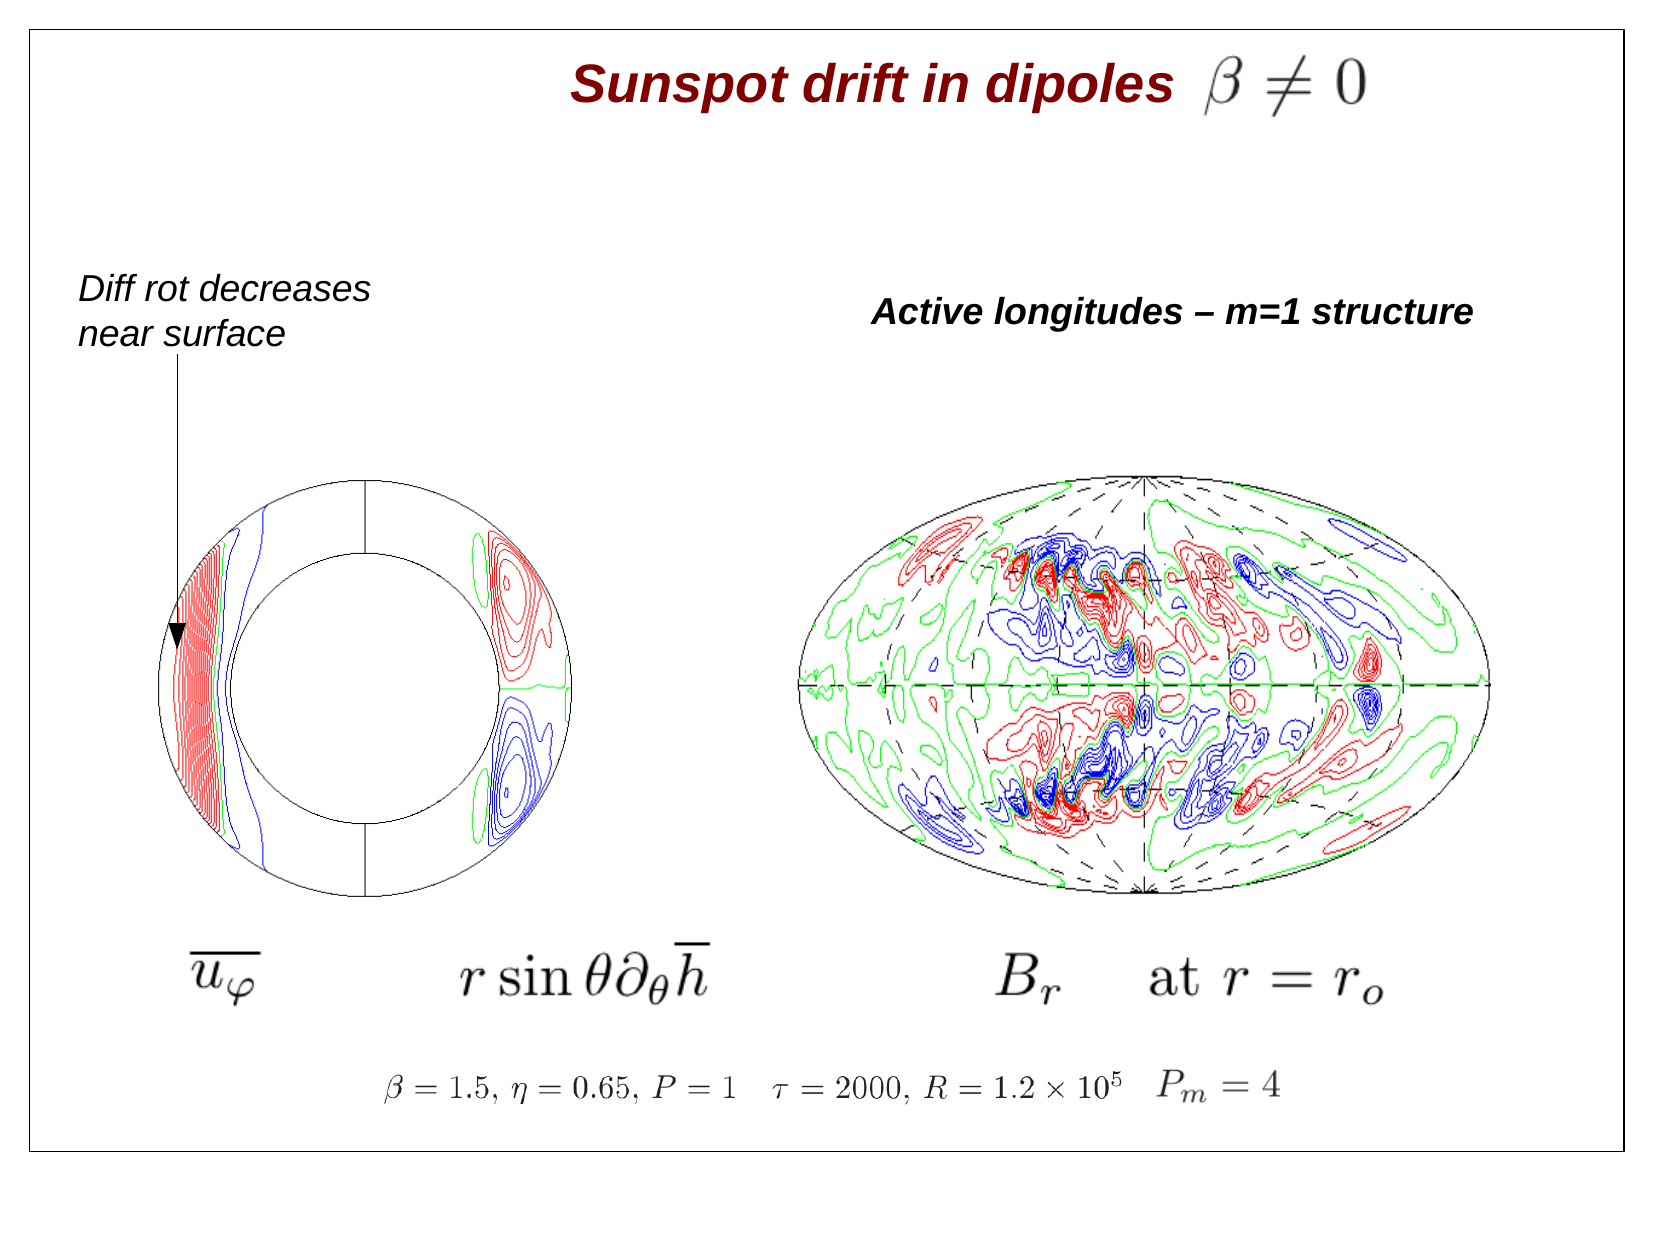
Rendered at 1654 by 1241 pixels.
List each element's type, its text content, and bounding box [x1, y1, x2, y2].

picture [787, 387, 1514, 1017]
picture [147, 472, 573, 908]
picture [1190, 35, 1377, 126]
text_box Diff rot decreases near surface [50, 256, 384, 355]
picture [378, 1067, 739, 1104]
picture [177, 941, 271, 1014]
picture [765, 1065, 1126, 1106]
text_box Sunspot drift in dipoles with [555, 42, 1087, 119]
picture [1147, 1062, 1289, 1108]
picture [447, 938, 727, 1017]
text_box Active longitudes – m=1 structure [856, 283, 1490, 341]
